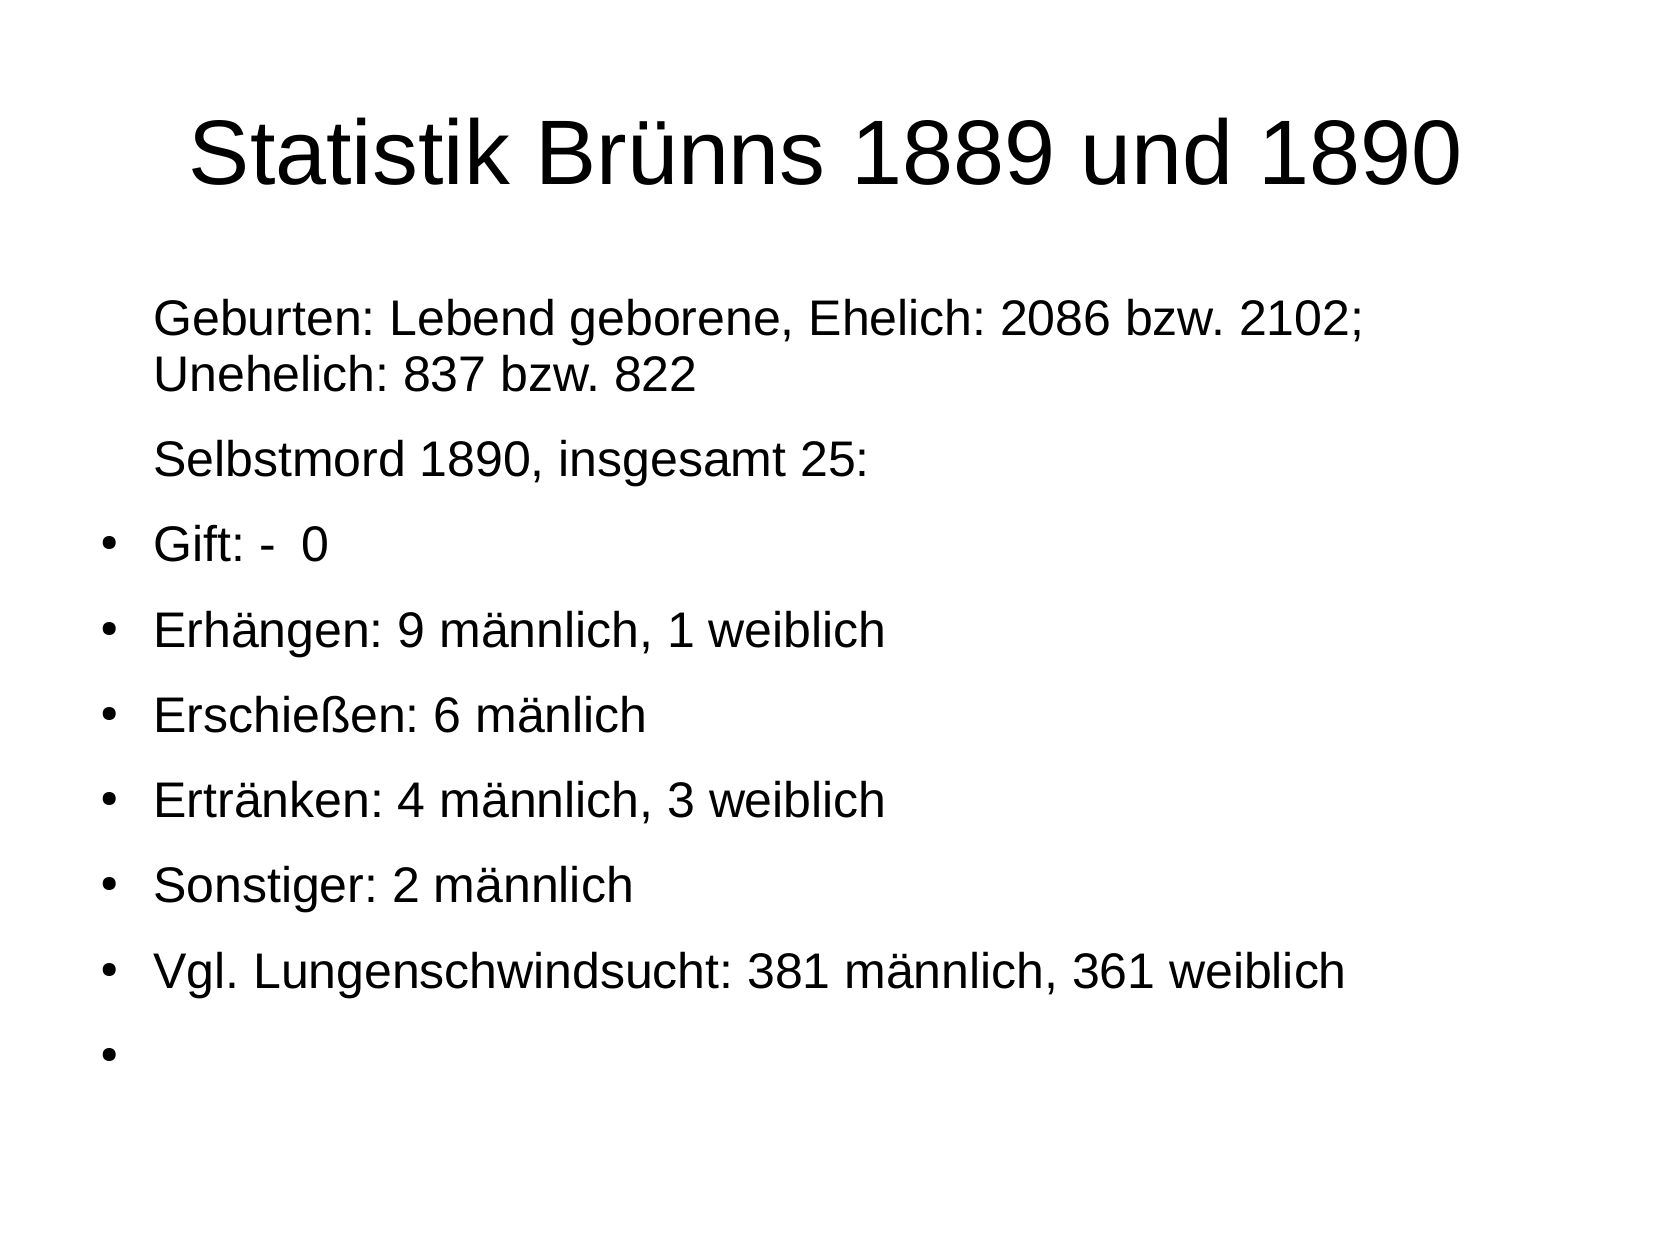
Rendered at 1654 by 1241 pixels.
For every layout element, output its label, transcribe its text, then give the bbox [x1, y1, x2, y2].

title Statistik Brünns 1889 und 1890 [82, 49, 1571, 257]
list Geburten: Lebend geborene, Ehelich: 2086 bzw. 2102; Unehelich: 837 bzw. 822 Selbstmord 1890, insgesamt 25: Gift: - 0 Erhängen: 9 männlich, 1 weiblich Erschießen: 6 mänlich Ertränken: 4 männlich, 3 weiblich Sonstiger: 2 männlich Vgl. Lungenschwindsucht: 381 männlich, 361 weiblich [82, 290, 1571, 1010]
